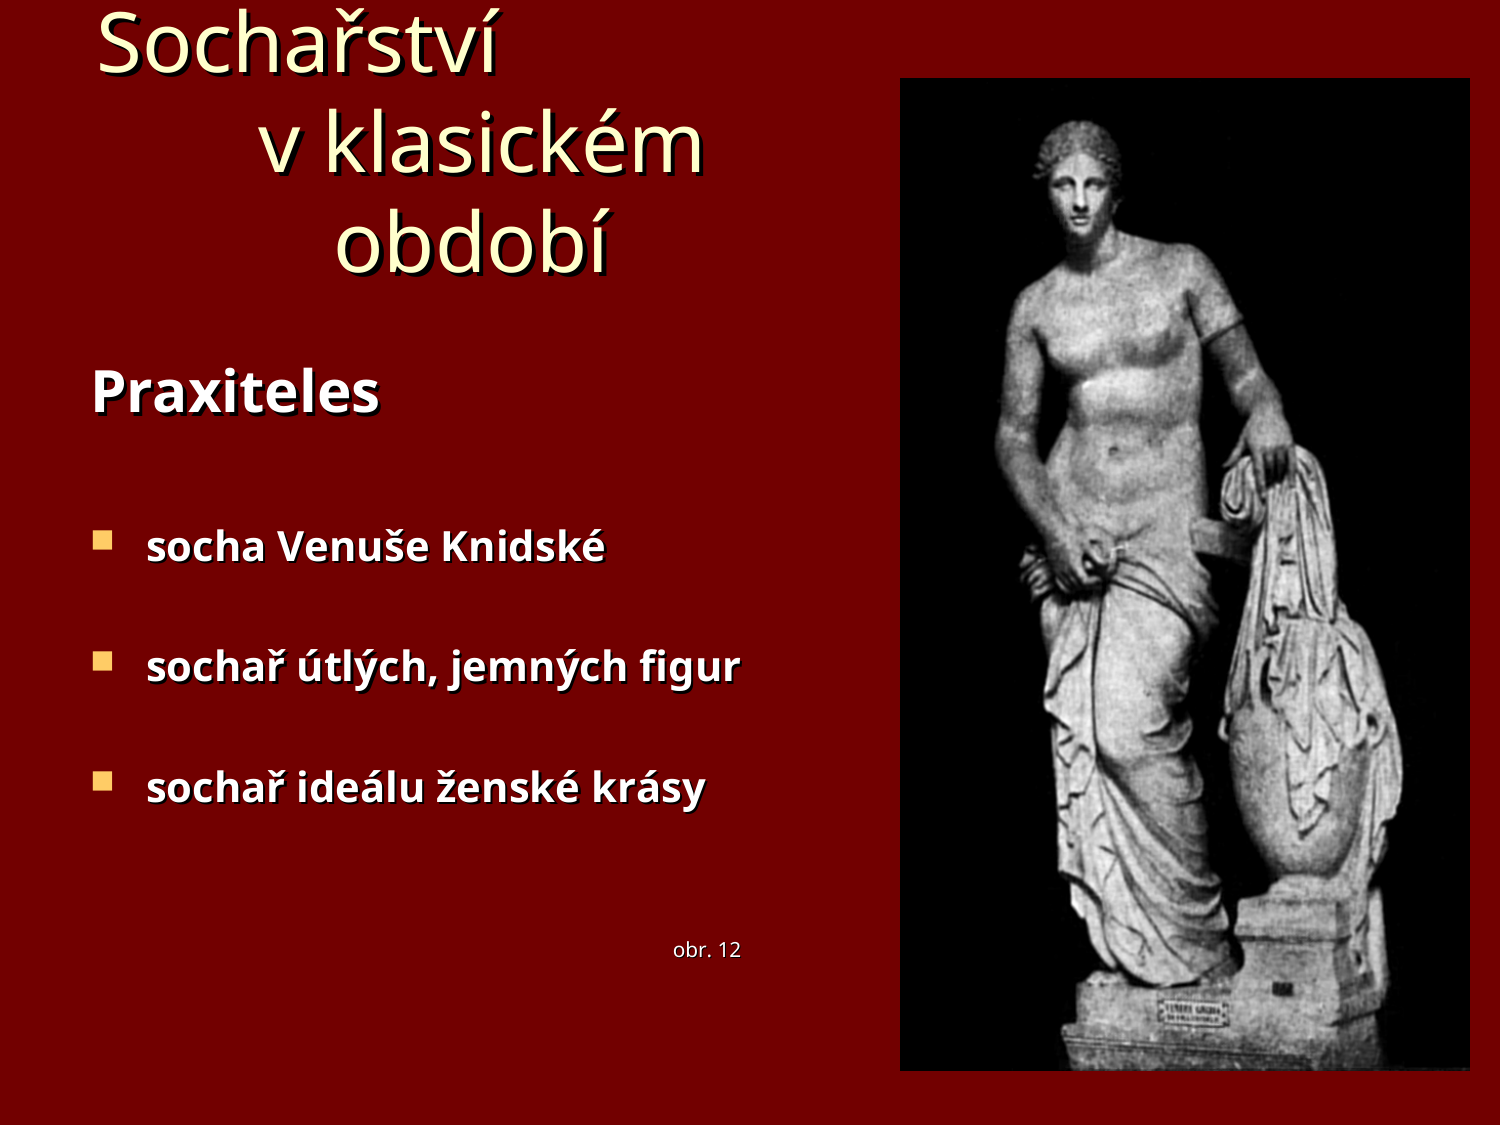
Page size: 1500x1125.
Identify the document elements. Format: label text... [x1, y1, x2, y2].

text_box [900, 78, 1470, 1071]
title Sochařství v klasickém období [75, 0, 869, 262]
list Praxiteles socha Venuše Knidské sochař útlých, jemných figur sochař ideálu ženské krásy obr. 12 [75, 262, 869, 1001]
